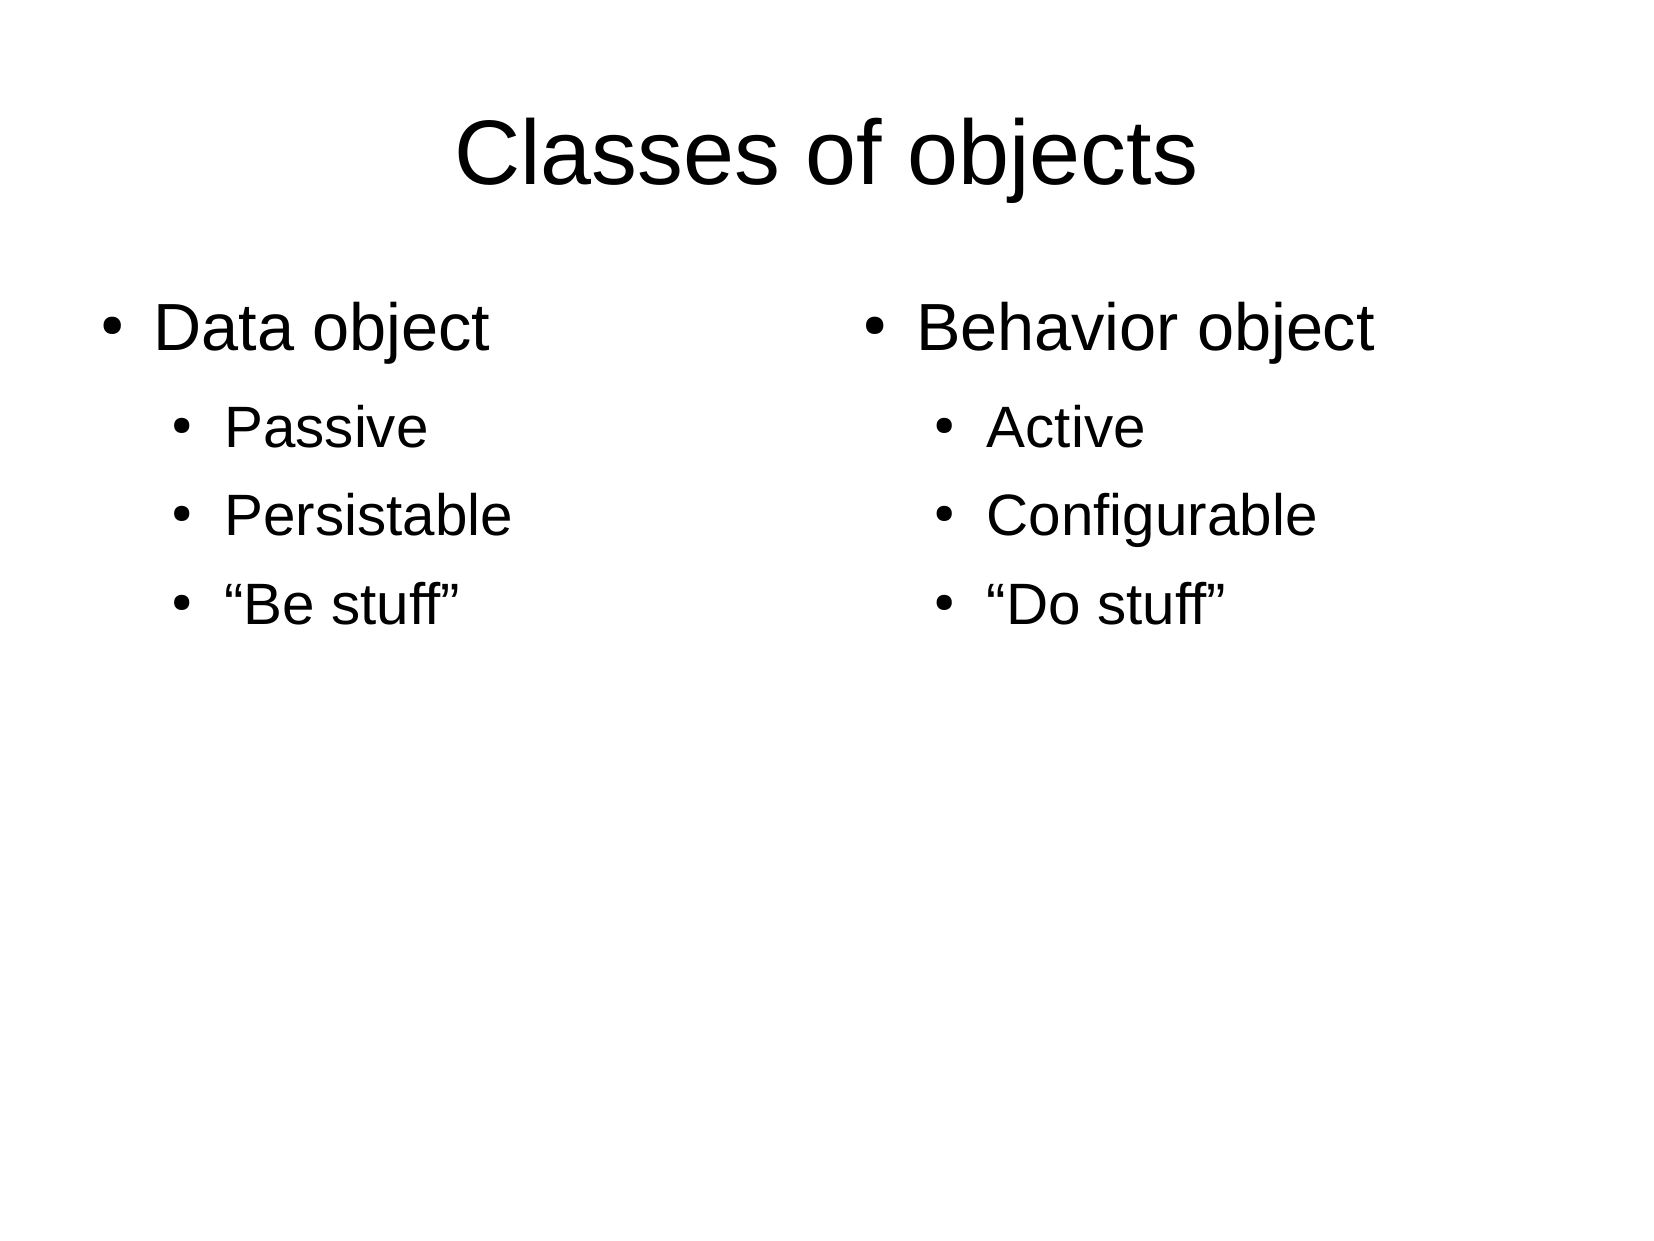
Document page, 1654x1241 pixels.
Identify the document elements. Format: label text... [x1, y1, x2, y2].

list Data object Passive Persistable “Be stuff” [82, 290, 809, 1109]
list Behavior object Active Configurable “Do stuff” [845, 290, 1572, 1109]
title Classes of objects [82, 56, 1571, 250]
